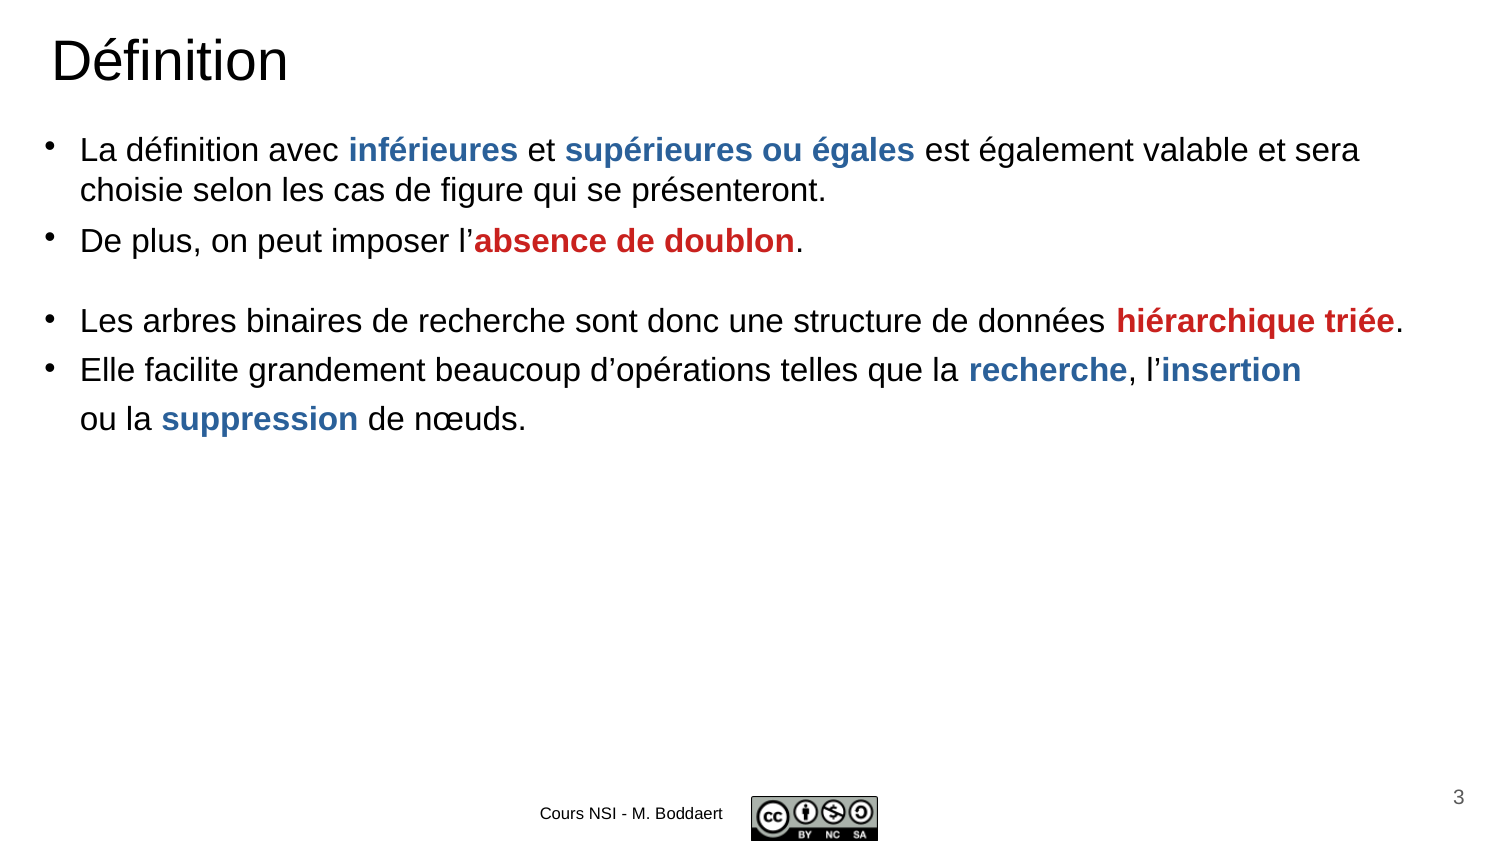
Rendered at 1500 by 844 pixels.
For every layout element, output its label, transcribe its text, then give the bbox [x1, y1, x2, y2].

picture [751, 796, 878, 841]
text_box Les arbres binaires de recherche sont donc une structure de données hiérarchique triée. Elle facilite grandement beaucoup d’opérations telles que la recherche, l’insertion ou la suppression de nœuds. [29, 295, 1434, 451]
slide_number <numéro> [1389, 764, 1480, 830]
title Définition [51, 13, 1449, 108]
text_box La définition avec inférieures et supérieures ou égales est également valable et sera choisie selon les cas de figure qui se présenteront. De plus, on peut imposer l’absence de doublon. [29, 120, 1477, 266]
